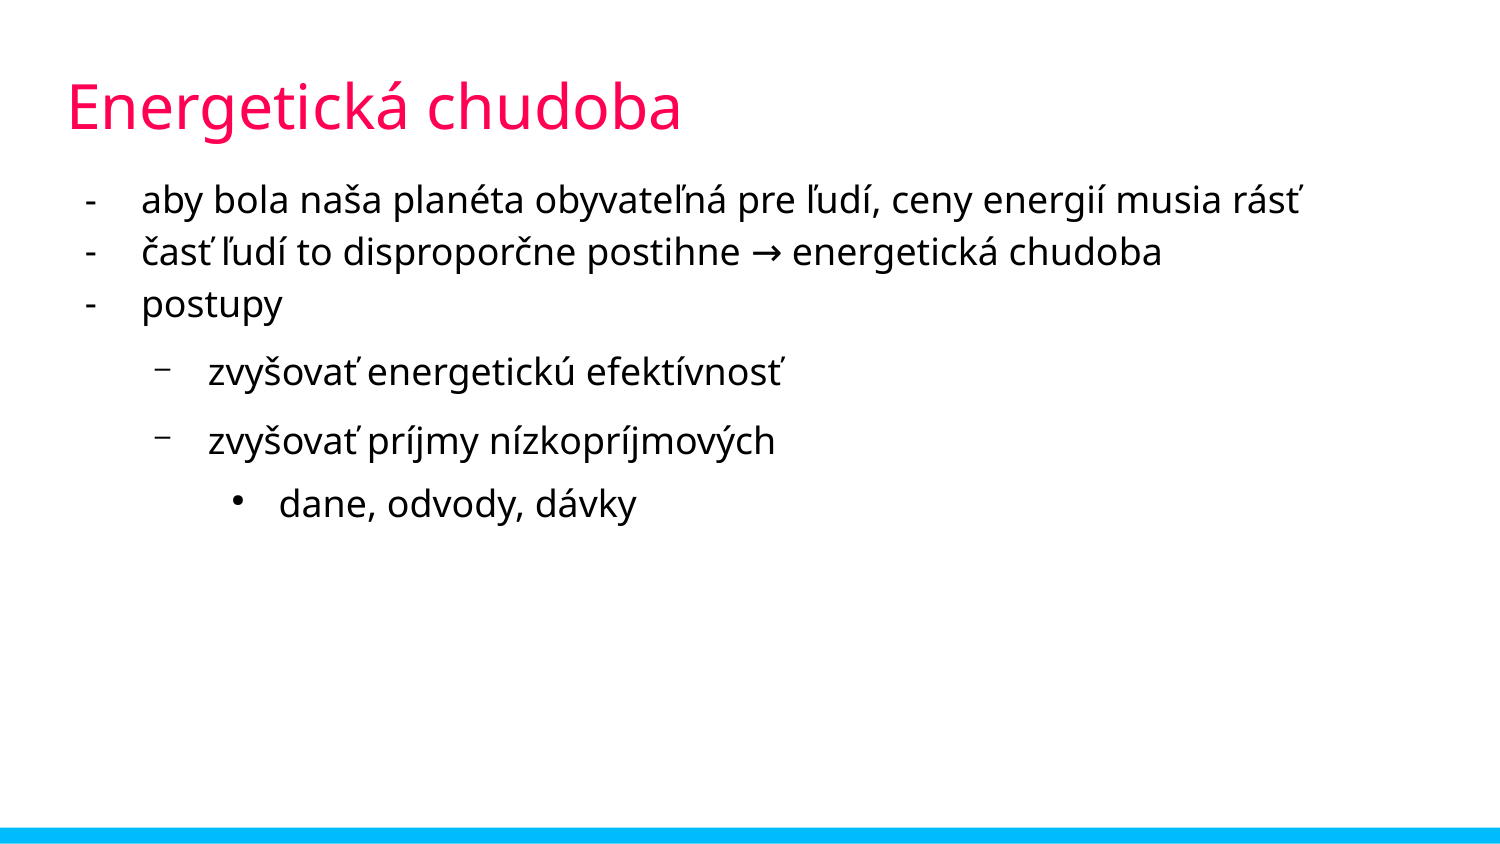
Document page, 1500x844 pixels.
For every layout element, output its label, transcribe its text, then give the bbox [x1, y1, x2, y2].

title Energetická chudoba [51, 51, 1449, 154]
list aby bola naša planéta obyvateľná pre ľudí, ceny energií musia rásť časť ľudí to disproporčne postihne → energetická chudoba postupy zvyšovať energetickú efektívnosť zvyšovať príjmy nízkopríjmových dane, odvody, dávky [51, 154, 1449, 705]
